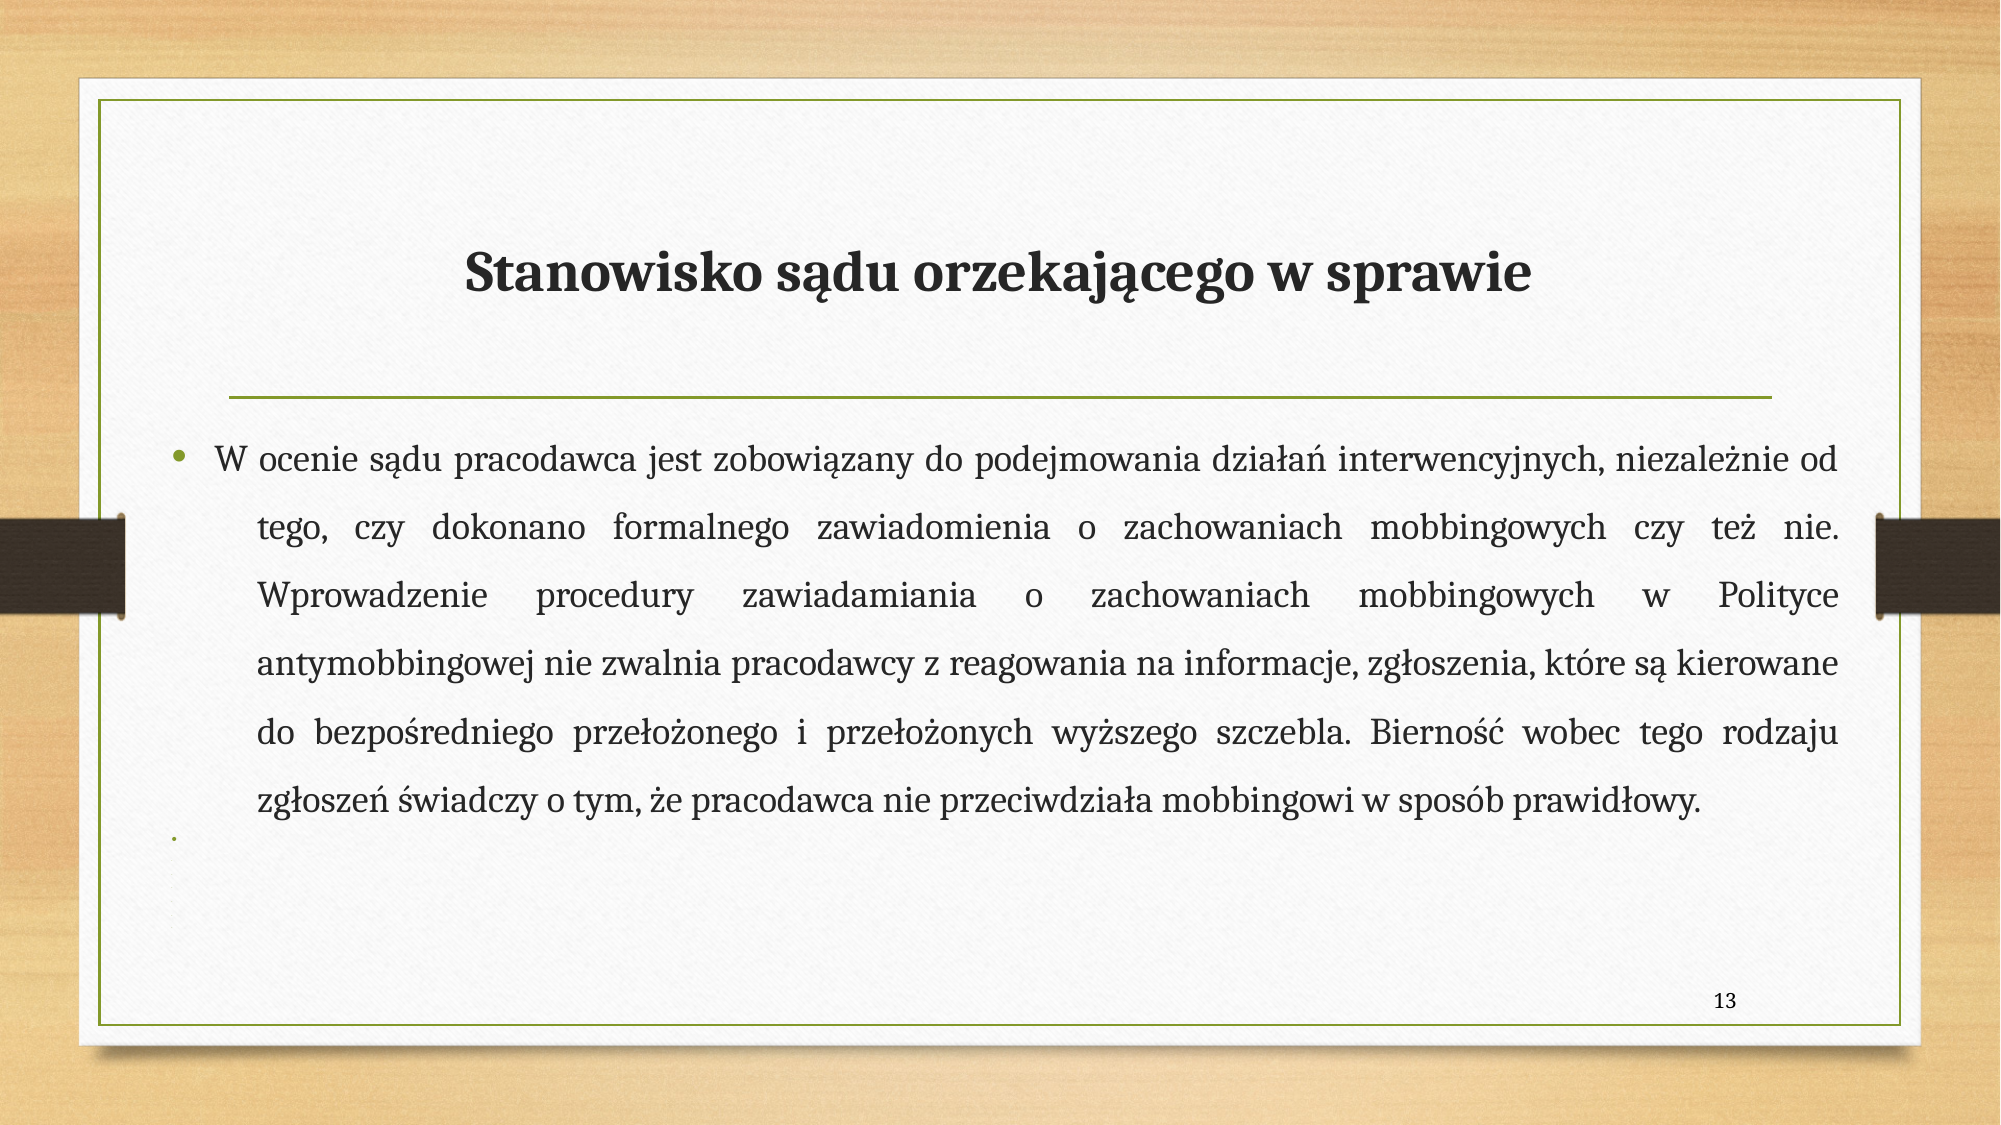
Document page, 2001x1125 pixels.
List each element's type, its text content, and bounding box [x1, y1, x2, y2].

title Stanowisko sądu orzekającego w sprawie [212, 161, 1788, 376]
text_box [1698, 979, 1788, 1026]
list W ocenie sądu pracodawca jest zobowiązany do podejmowania działań interwencyjnych, niezależnie od tego, czy dokonano formalnego zawiadomienia o zachowaniach mobbingowych czy też nie. Wprowadzenie procedury zawiadamiania o zachowaniach mobbingowych w Polityce antymobbingowej nie zwalnia pracodawcy z reagowania na informacje, zgłoszenia, które są kierowane do bezpośredniego przełożonego i przełożonych wyższego szczebla. Bierność wobec tego rodzaju zgłoszeń świadczy o tym, że pracodawca nie przeciwdziała mobbingowi w sposób prawidłowy. [156, 402, 1856, 964]
